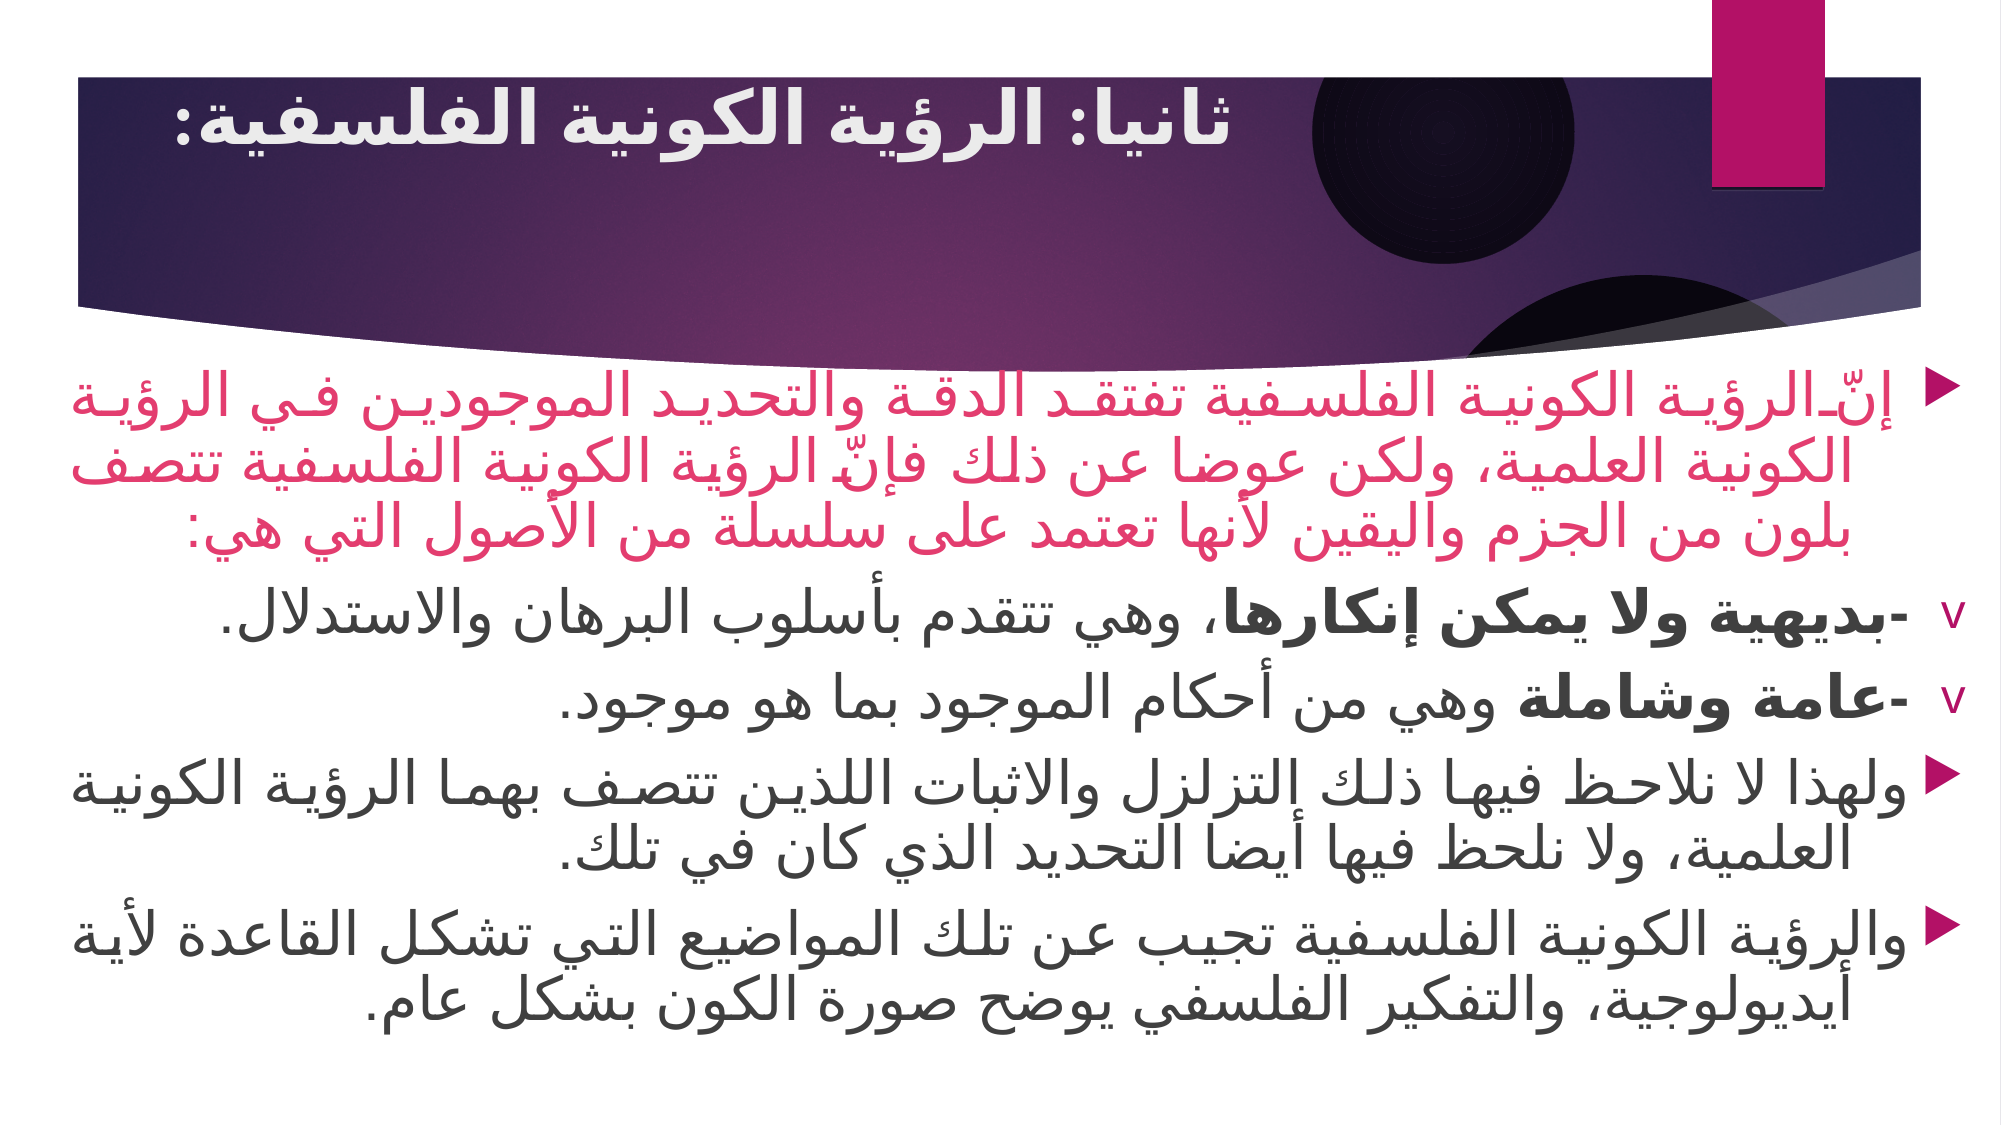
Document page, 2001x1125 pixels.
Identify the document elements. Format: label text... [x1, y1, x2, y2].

title ثانيا: الرؤية الكونية الفلسفية: [137, 59, 1863, 170]
list إنّ الرؤية الكونية الفلسفية تفتقد الدقة والتحديد الموجودين في الرؤية الكونية العلمية، ولكن عوضا عن ذلك فإنّ الرؤية الكونية الفلسفية تتصف بلون من الجزم واليقين لأنها تعتمد على سلسلة من الأصول التي هي: -بديهية ولا يمكن إنكارها، وهي تتقدم بأسلوب البرهان والاستدلال. -عامة وشاملة وهي من أحكام الموجود بما هو موجود. ولهذا لا نلاحظ فيها ذلك التزلزل والاثبات اللذين تتصف بهما الرؤية الكونية العلمية، ولا نلحظ فيها أيضا التحديد الذي كان في تلك. والرؤية الكونية الفلسفية تجيب عن تلك المواضيع التي تشكل القاعدة لأية أيديولوجية، والتفكير الفلسفي يوضح صورة الكون بشكل عام. [54, 357, 1980, 1089]
